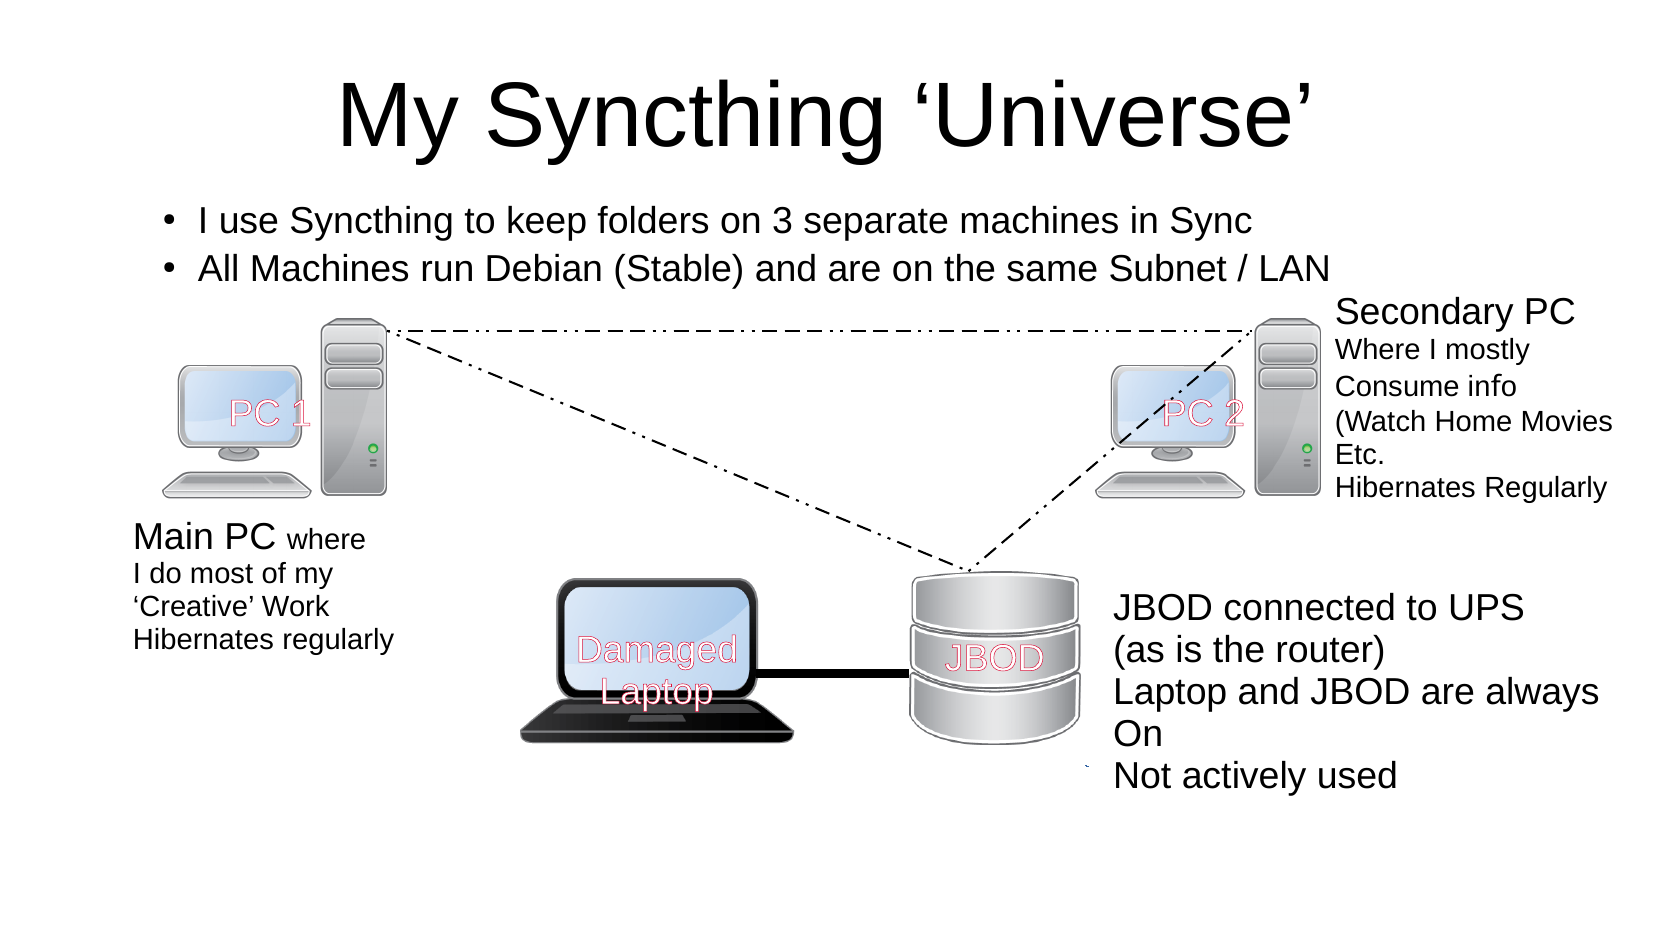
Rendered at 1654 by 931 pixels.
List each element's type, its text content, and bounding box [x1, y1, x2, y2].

picture [1086, 318, 1320, 507]
text_box Secondary PC Where I mostly Consume info (Watch Home Movies Etc. Hibernates Regularly [1320, 283, 1642, 509]
text_box I use Syncthing to keep folders on 3 separate machines in Sync All Machines run Debian (Stable) and are on the same Subnet / LAN [147, 192, 1495, 759]
text_box Main PC where I do most of my ‘Creative’ Work Hibernates regularly [118, 507, 410, 664]
picture [507, 566, 806, 774]
text_box JBOD connected to UPS (as is the router) Laptop and JBOD are always On Not actively used [1098, 578, 1615, 804]
picture [909, 571, 1081, 745]
picture [153, 318, 387, 507]
title My Syncthing ‘Universe’ [82, 37, 1571, 193]
